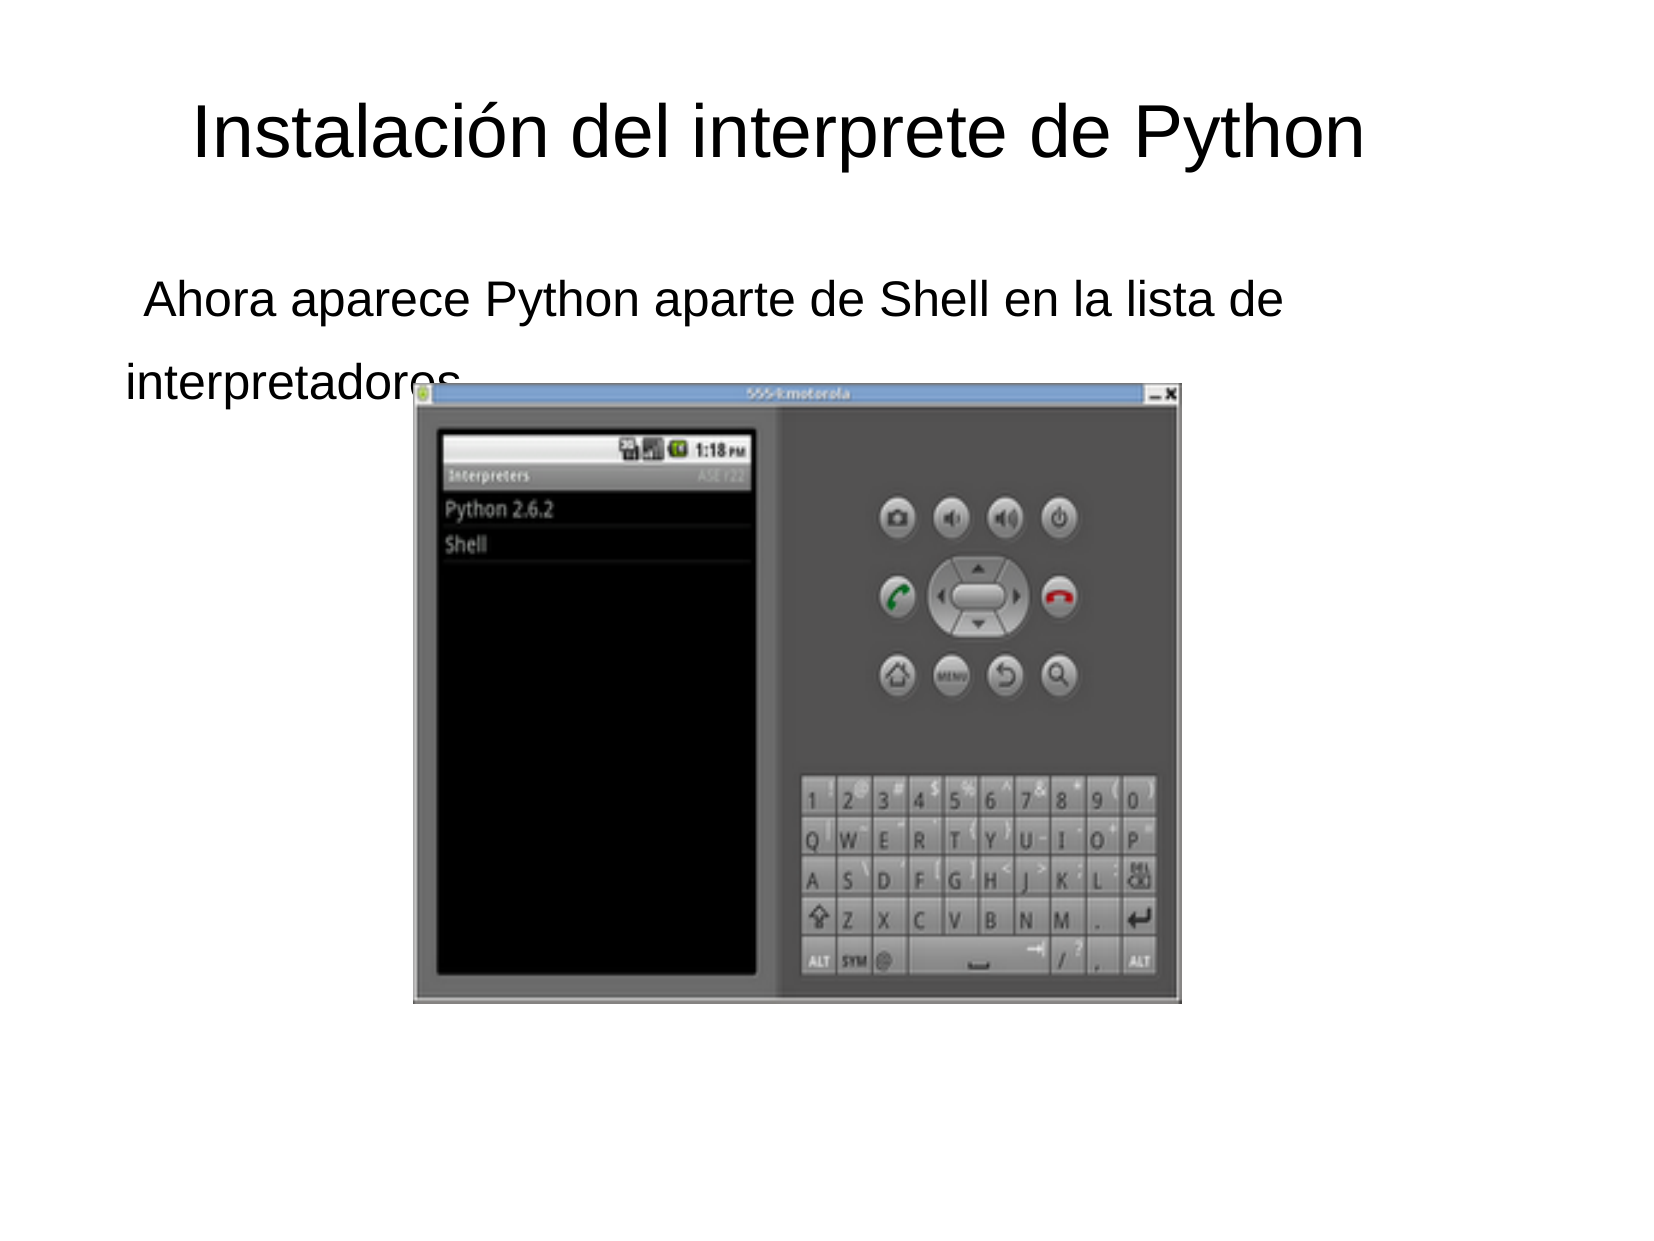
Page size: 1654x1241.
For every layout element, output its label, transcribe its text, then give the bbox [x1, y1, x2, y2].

picture [413, 383, 1182, 1004]
text_box Ahora aparece Python aparte de Shell en la lista de interpretadores [110, 235, 1595, 390]
text_box Instalación del interprete de Python [177, 81, 1536, 181]
